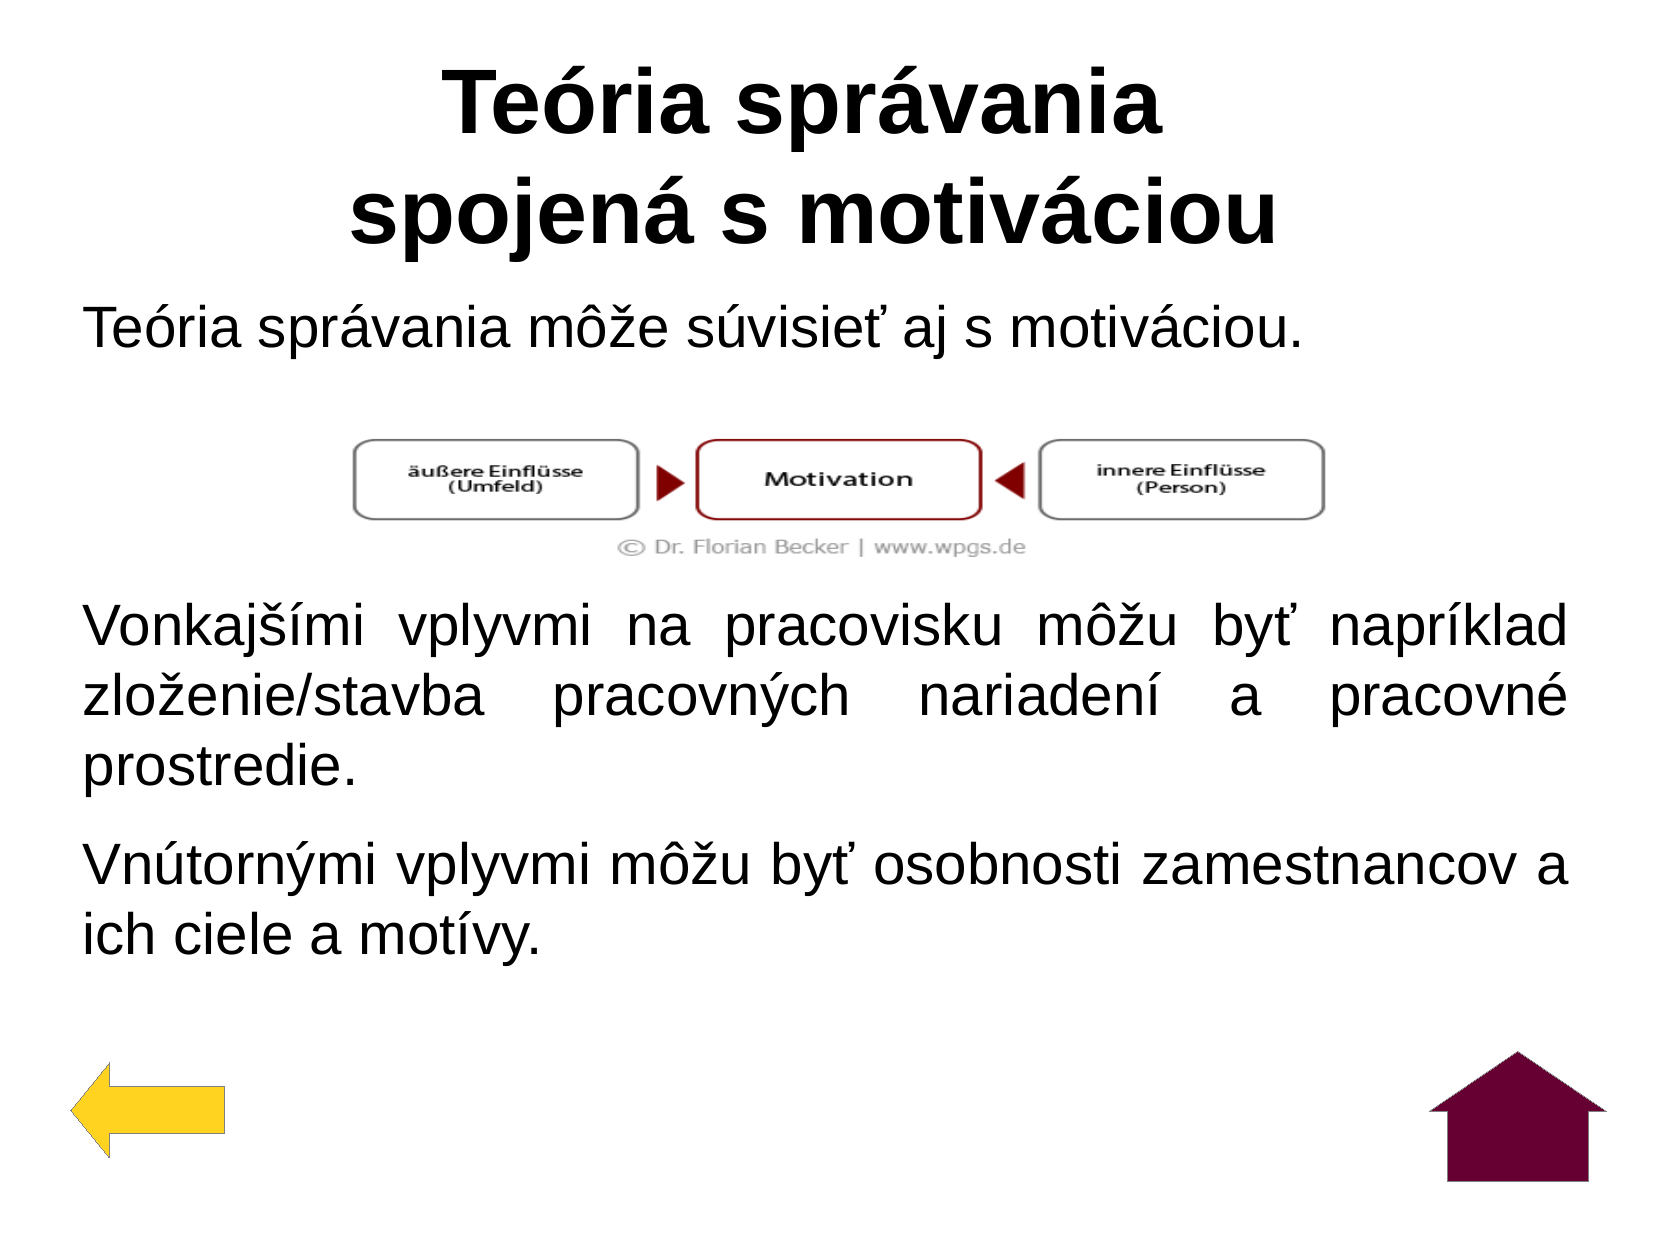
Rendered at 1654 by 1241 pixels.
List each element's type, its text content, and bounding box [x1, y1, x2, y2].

picture [283, 407, 1394, 573]
title Teória správania spojená s motiváciou [70, 41, 1559, 264]
text_box [70, 1062, 225, 1158]
list Teória správania môže súvisieť aj s motiváciou. Vonkajšími vplyvmi na pracovisku môžu byť napríklad zloženie/stavba pracovných nariadení a pracovné prostredie. Vnútornými vplyvmi môžu byť osobnosti zamestnancov a ich ciele a motívy. [82, 289, 1571, 973]
text_box [1429, 1051, 1607, 1182]
